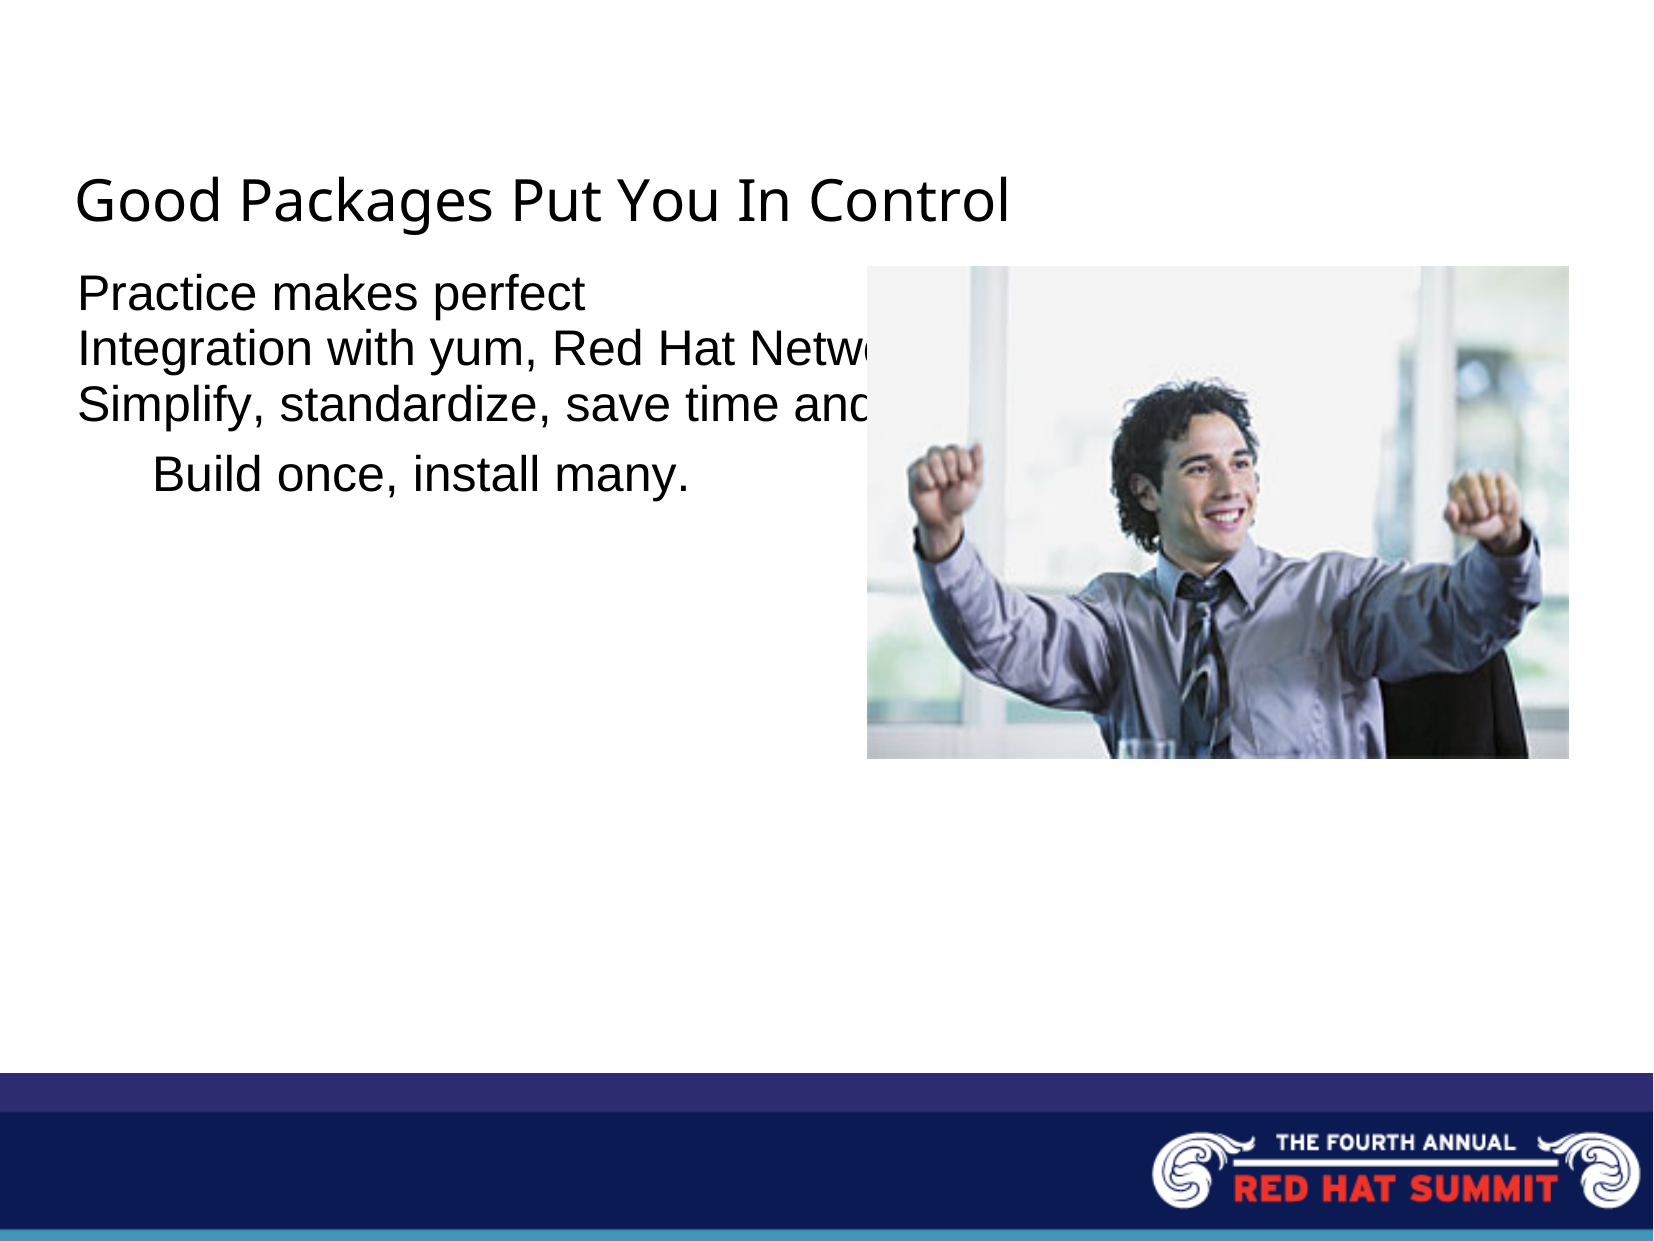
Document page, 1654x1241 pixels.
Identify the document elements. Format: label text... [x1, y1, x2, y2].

picture [867, 266, 1569, 759]
picture [0, 1073, 1654, 1241]
list Practice makes perfect Integration with yum, Red Hat Network Satellite Simplify, standardize, save time and sanity Build once, install many. [77, 264, 772, 1174]
title Good Packages Put You In Control [74, 140, 1506, 259]
